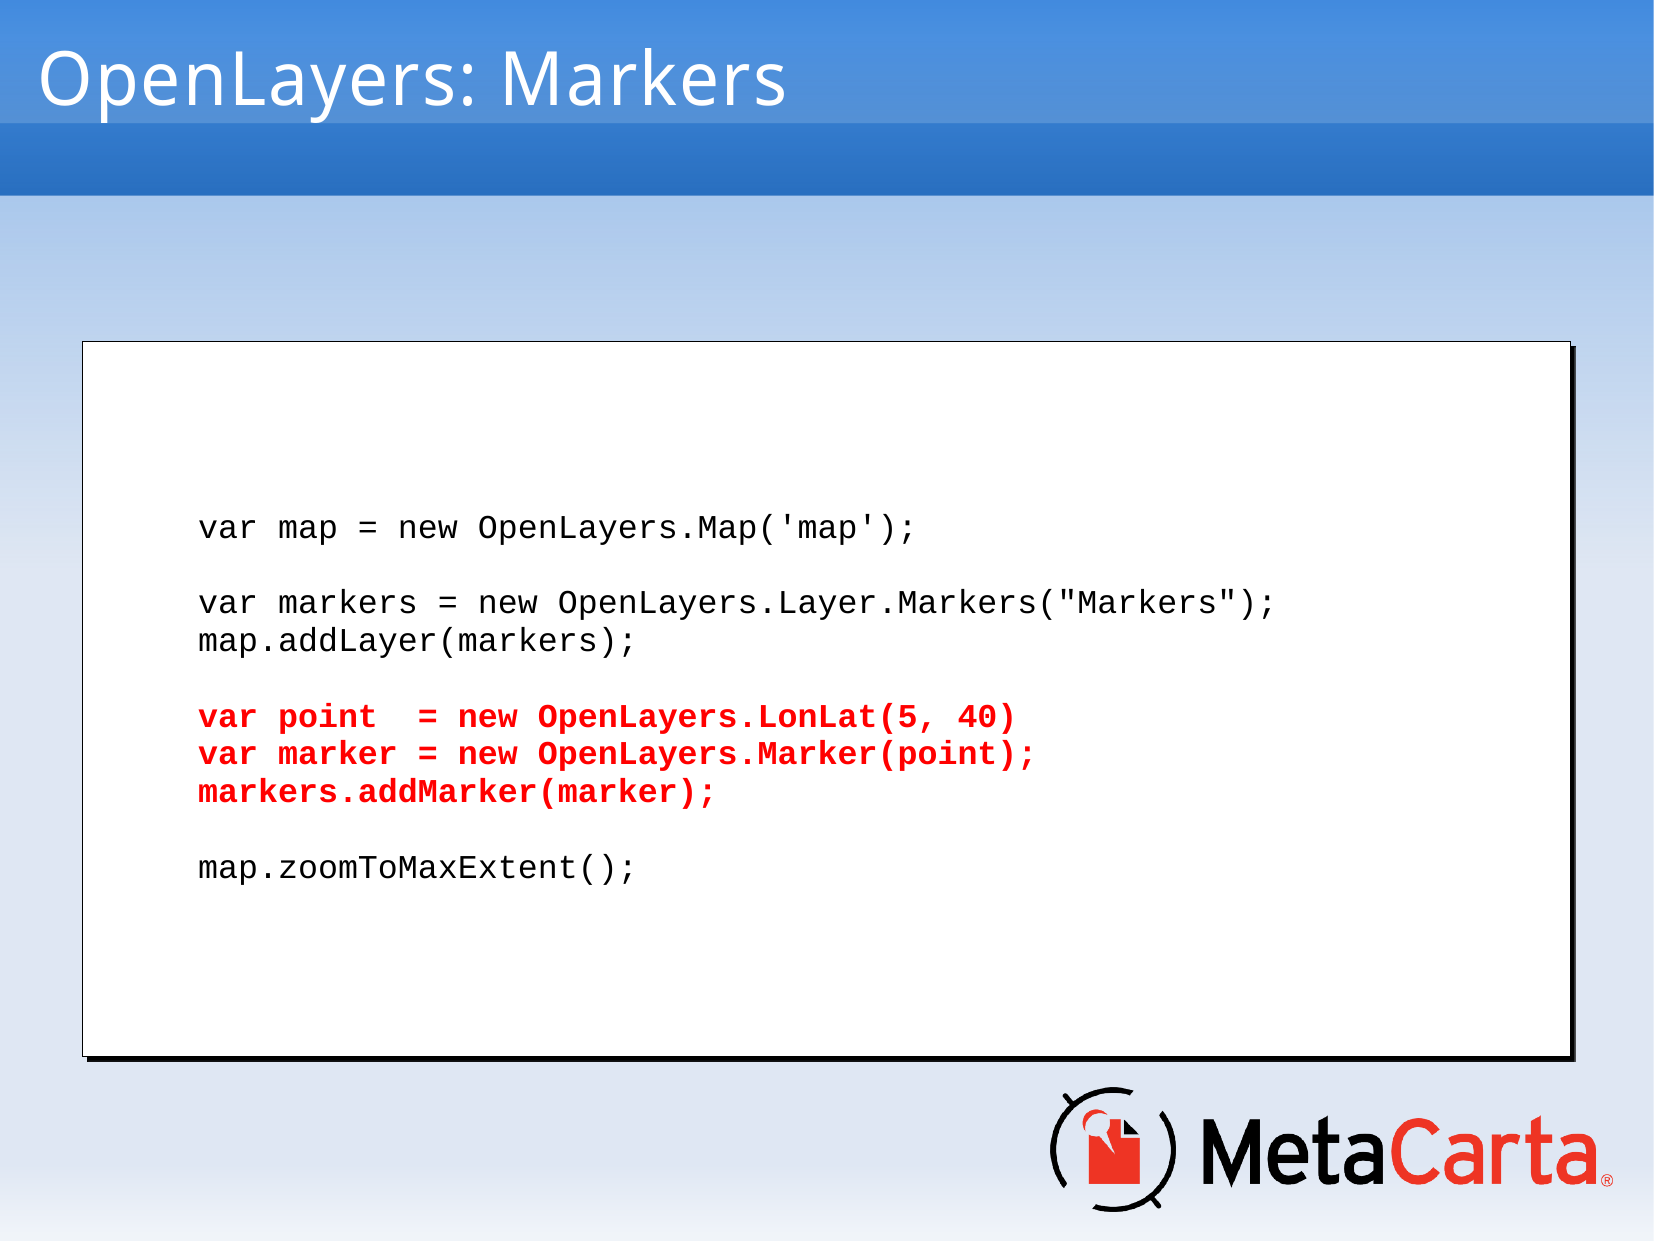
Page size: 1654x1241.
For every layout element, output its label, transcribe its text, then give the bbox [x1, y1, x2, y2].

picture [0, 0, 1654, 1241]
title OpenLayers: Markers [37, 2, 1463, 151]
subtitle var map = new OpenLayers.Map('map'); var markers = new OpenLayers.Layer.Markers("Markers"); map.addLayer(markers); var point = new OpenLayers.LonLat(5, 40) var marker = new OpenLayers.Marker(point); markers.addMarker(marker); map.zoomToMaxExtent(); [82, 341, 1571, 1057]
